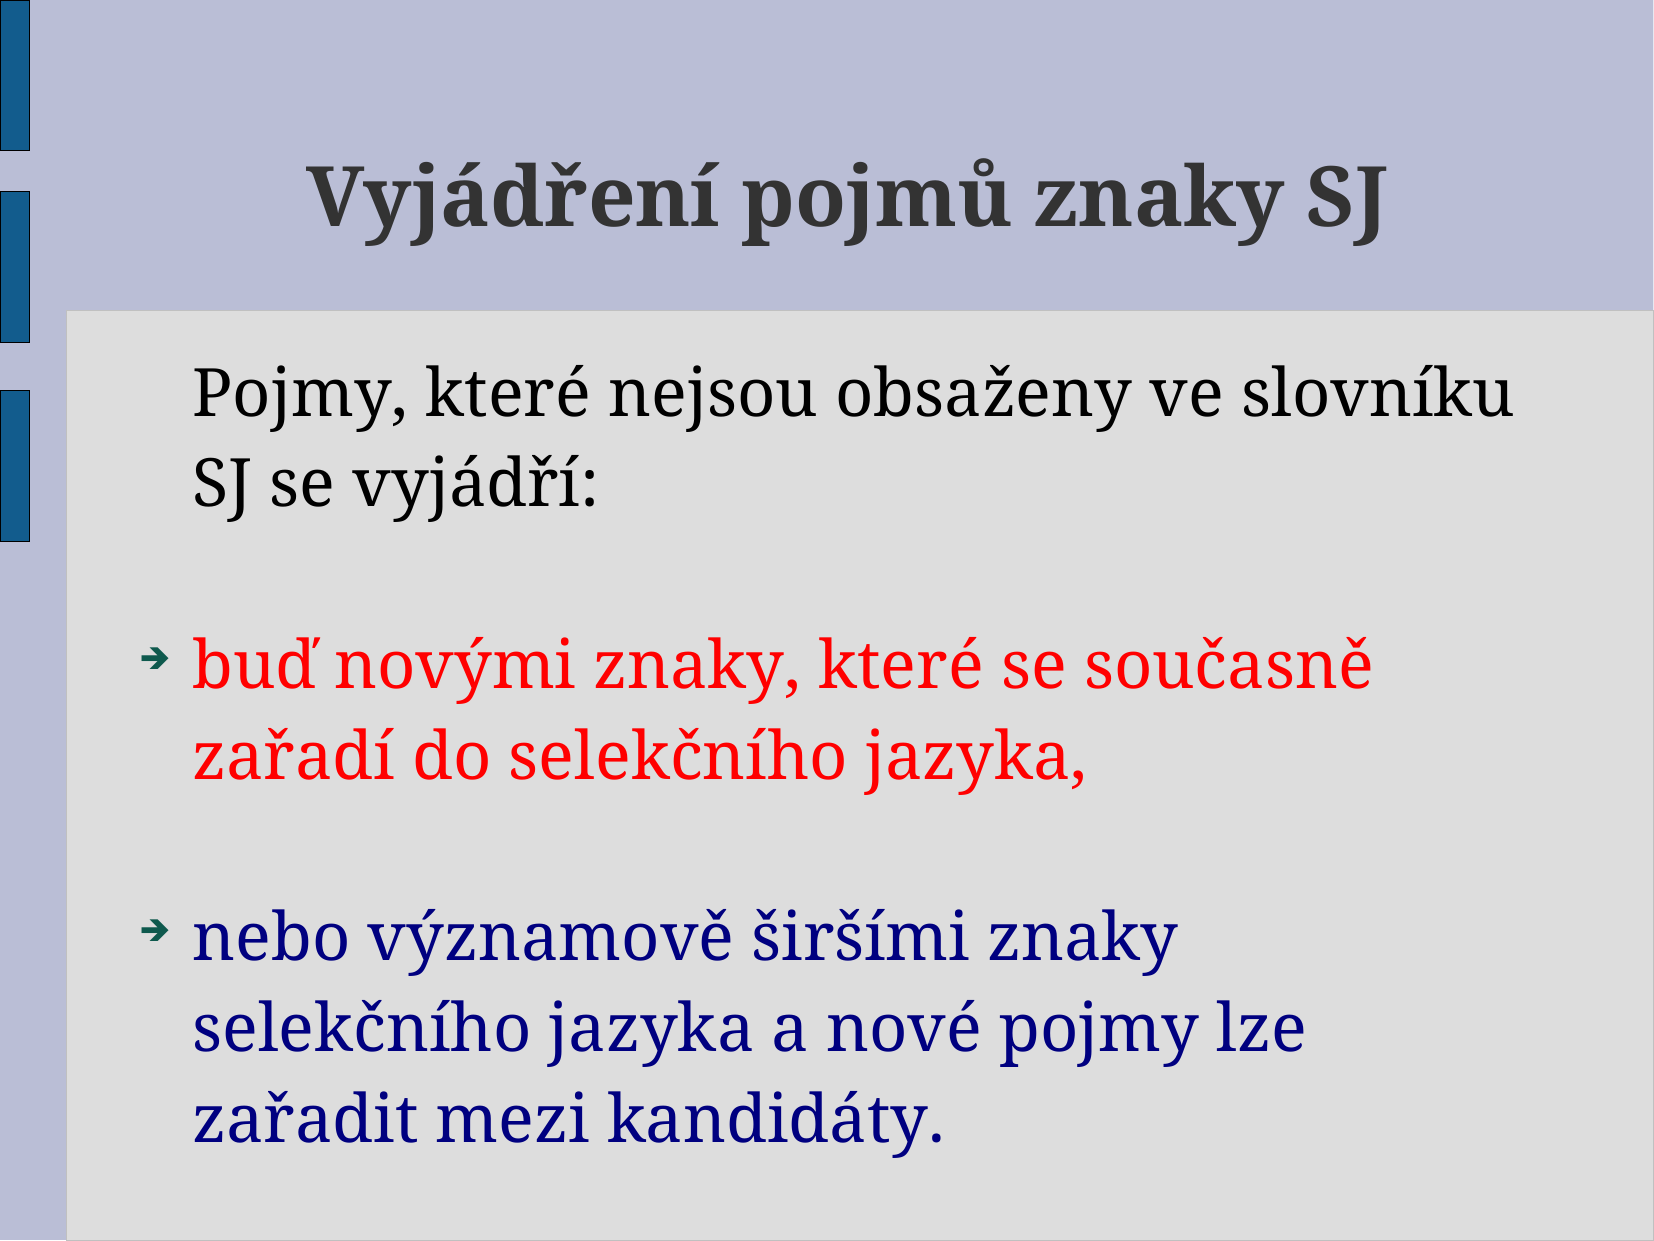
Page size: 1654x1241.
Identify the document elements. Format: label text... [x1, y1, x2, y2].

list Pojmy, které nejsou obsaženy ve slovníku SJ se vyjádří: buď novými znaky, které se současně zařadí do selekčního jazyka, nebo významově širšími znaky selekčního jazyka a nové pojmy lze zařadit mezi kandidáty. [121, 344, 1534, 1112]
title Vyjádření pojmů znaky SJ [121, 98, 1534, 291]
